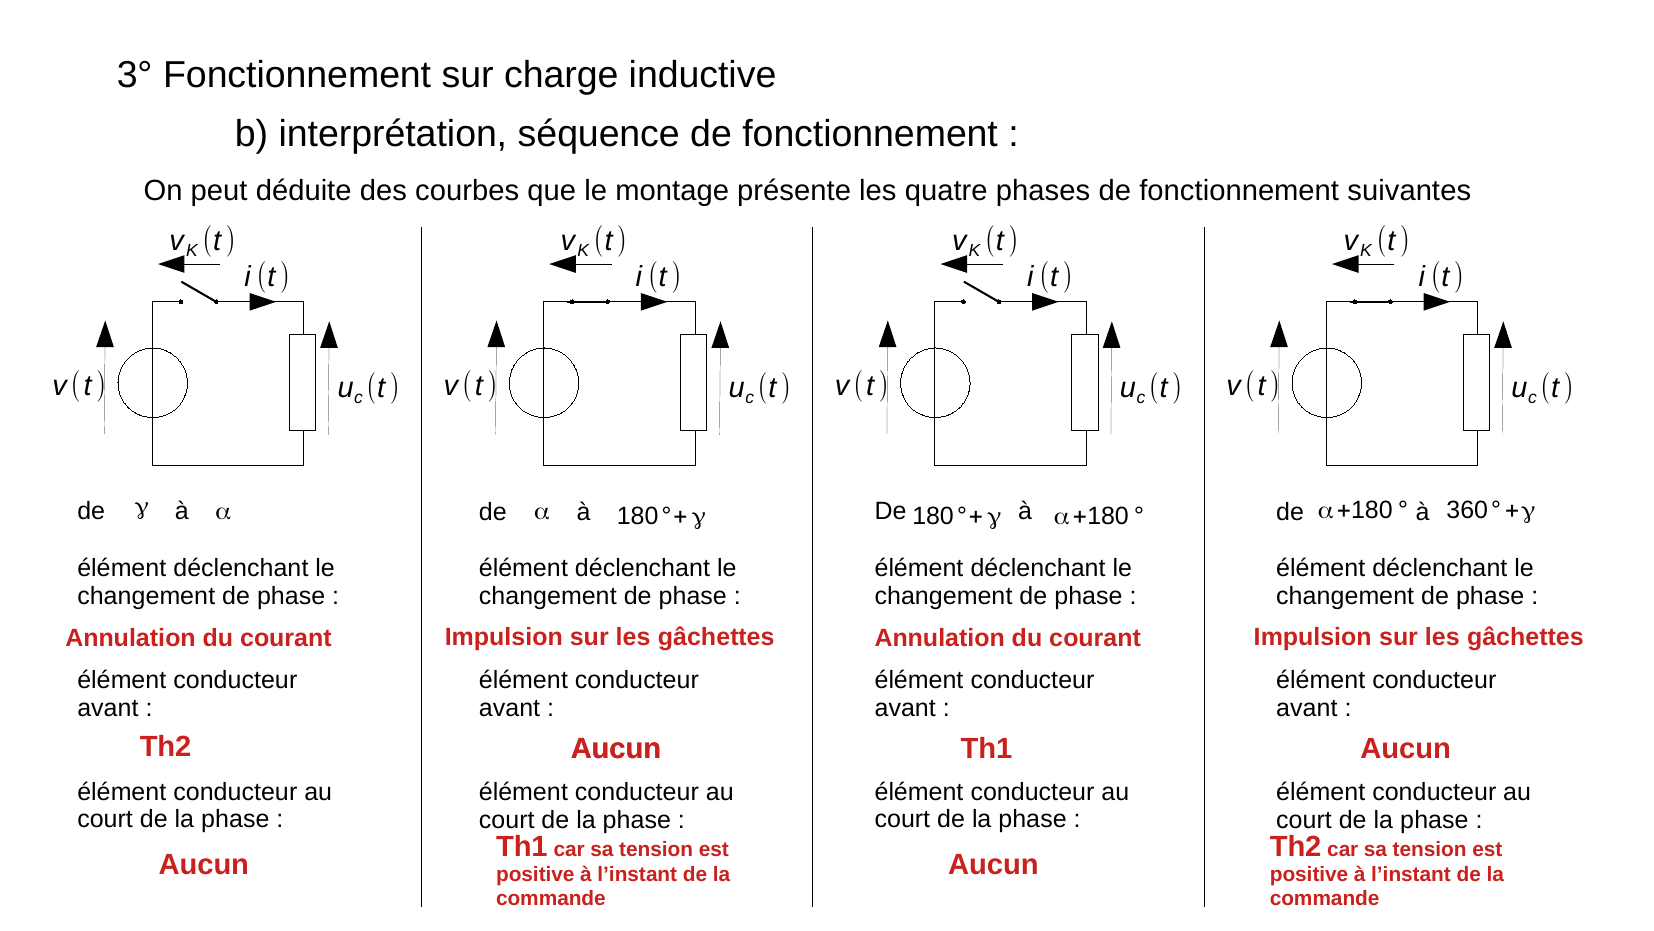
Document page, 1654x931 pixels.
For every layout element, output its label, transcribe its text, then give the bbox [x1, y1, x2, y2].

chart [45, 368, 111, 404]
chart [209, 507, 238, 522]
chart [527, 507, 557, 522]
chart [828, 368, 894, 404]
text_box Impulsion sur les gâchettes [1239, 615, 1599, 659]
text_box Annulation du courant [859, 616, 1157, 660]
text_box Th1 [945, 725, 1028, 773]
text_box Aucun [933, 840, 1054, 889]
chart [1047, 501, 1150, 530]
chart [906, 501, 1008, 531]
chart [945, 223, 1078, 295]
text_box De à élément déclenchant le changement de phase : élément conducteur avant : élément conducteur au court de la phase : [859, 489, 1181, 841]
text_box Aucun [556, 725, 677, 773]
chart [126, 501, 155, 522]
text_box [934, 287, 1099, 466]
text_box de à élément déclenchant le changement de phase : élément conducteur avant : élément conducteur au court de la phase : [1261, 659, 1583, 841]
text_box de à élément déclenchant le changement de phase : élément conducteur avant : élément conducteur au court de la phase : [1261, 490, 1583, 615]
text_box [152, 287, 316, 466]
text_box 3° Fonctionnement sur charge inductive [102, 45, 792, 103]
text_box Impulsion sur les gâchettes [429, 615, 790, 659]
text_box [543, 287, 707, 466]
chart [1440, 495, 1543, 526]
text_box Th2 car sa tension est positive à l’instant de la commande [1254, 822, 1574, 918]
text_box [1326, 287, 1490, 466]
chart [1337, 223, 1470, 295]
text_box Aucun [1345, 725, 1466, 773]
chart [1311, 495, 1414, 524]
text_box Th1 car sa tension est positive à l’instant de la commande [481, 822, 801, 918]
chart [1505, 370, 1580, 408]
text_box Th2 [125, 722, 207, 771]
text_box On peut déduite des courbes que le montage présente les quatre phases de fonctionnement suivantes [128, 166, 1489, 215]
chart [163, 223, 296, 295]
chart [1220, 368, 1285, 404]
chart [1113, 370, 1189, 408]
text_box de à élément déclenchant le changement de phase : élément conducteur avant : élément conducteur au court de la phase : [464, 490, 786, 615]
chart [554, 223, 687, 295]
text_box de à élément déclenchant le changement de phase : élément conducteur avant : élément conducteur au court de la phase : [62, 489, 384, 841]
chart [722, 370, 798, 408]
text_box b) interprétation, séquence de fonctionnement : [220, 104, 1035, 162]
text_box Annulation du courant [50, 616, 348, 660]
chart [437, 368, 503, 404]
chart [331, 370, 406, 408]
text_box Aucun [143, 840, 264, 889]
text_box de à élément déclenchant le changement de phase : élément conducteur avant : élément conducteur au court de la phase : [464, 659, 786, 841]
chart [610, 501, 713, 531]
